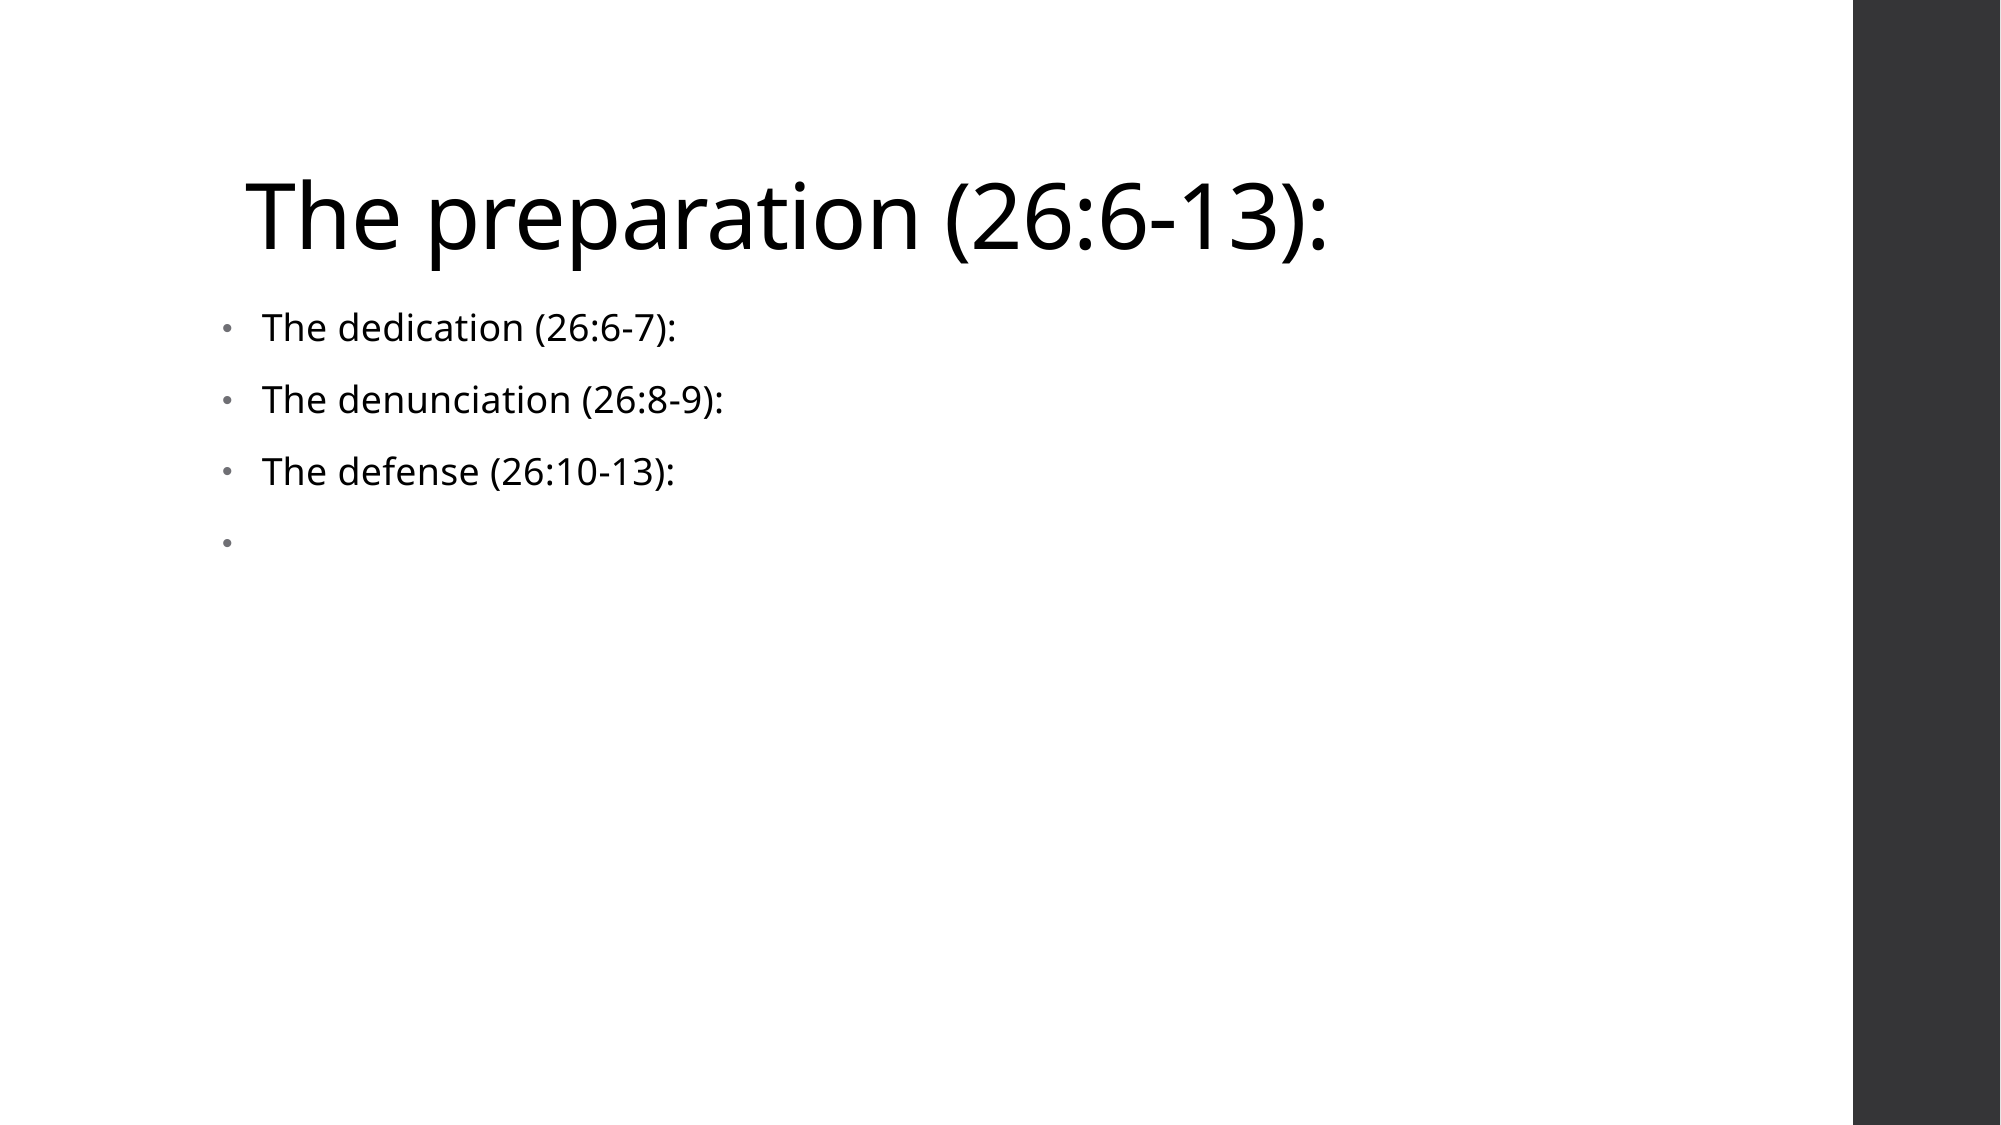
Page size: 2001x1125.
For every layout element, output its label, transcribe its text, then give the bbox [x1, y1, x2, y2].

title The preparation (26:6-13): [206, 60, 1797, 278]
list The dedication (26:6-7): The denunciation (26:8-9): The defense (26:10-13): [206, 299, 1617, 1014]
